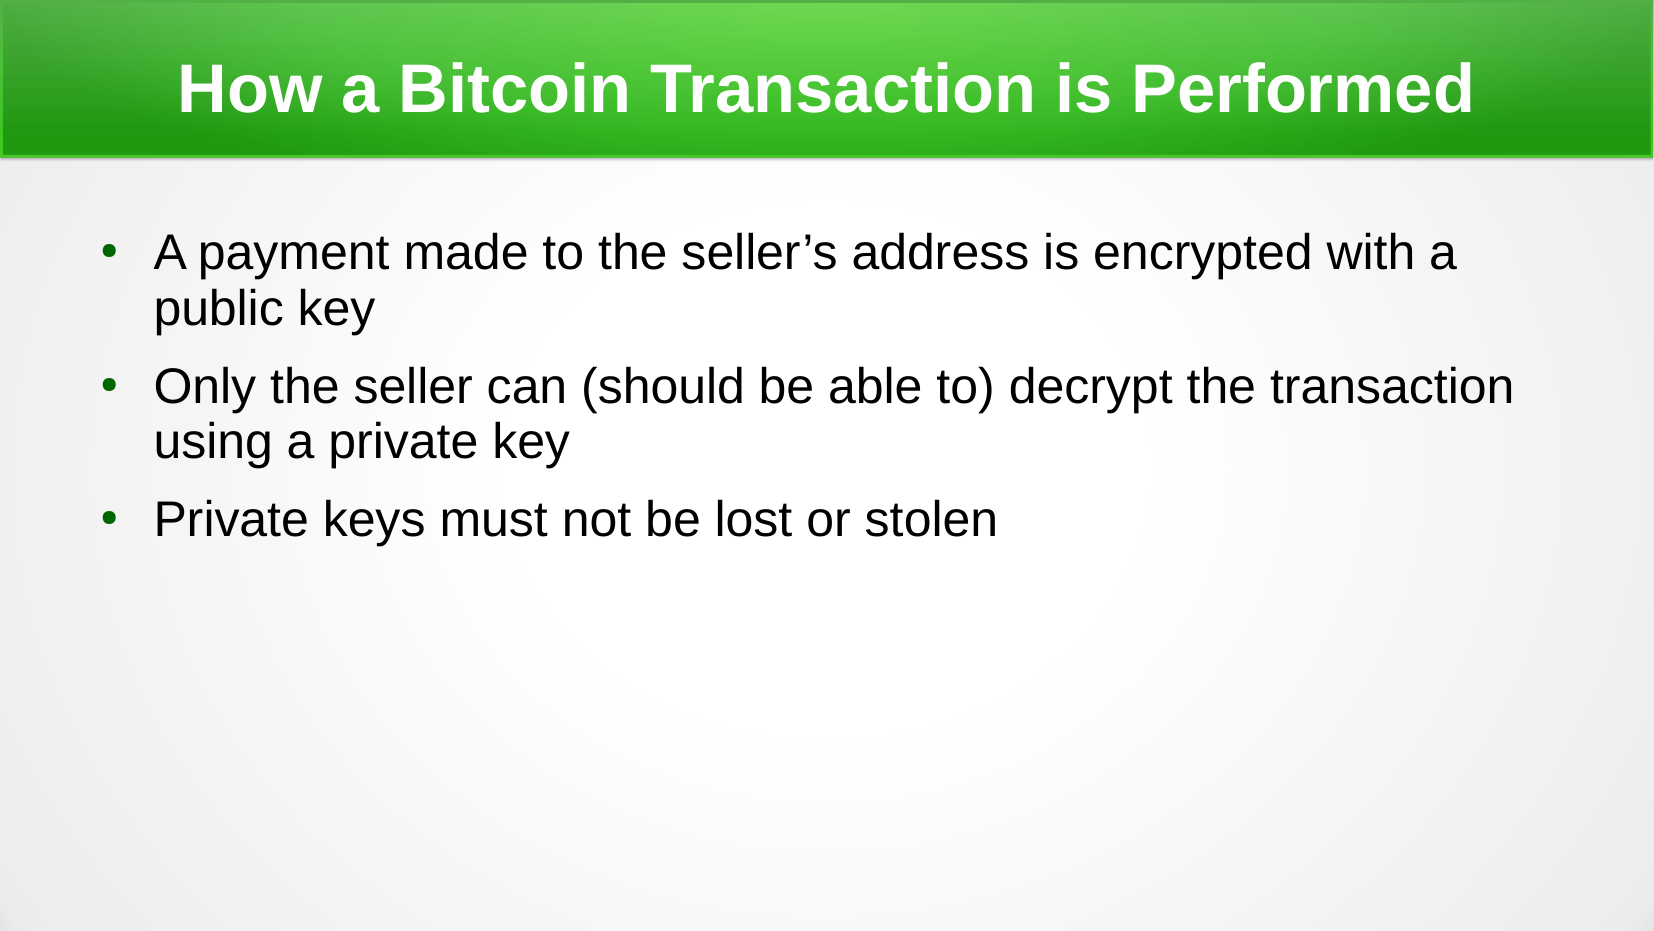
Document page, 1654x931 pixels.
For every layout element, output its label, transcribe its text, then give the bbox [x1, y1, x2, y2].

list A payment made to the seller’s address is encrypted with a public key Only the seller can (should be able to) decrypt the transaction using a private key Private keys must not be lost or stolen [82, 224, 1571, 764]
title How a Bitcoin Transaction is Performed [82, 35, 1571, 142]
